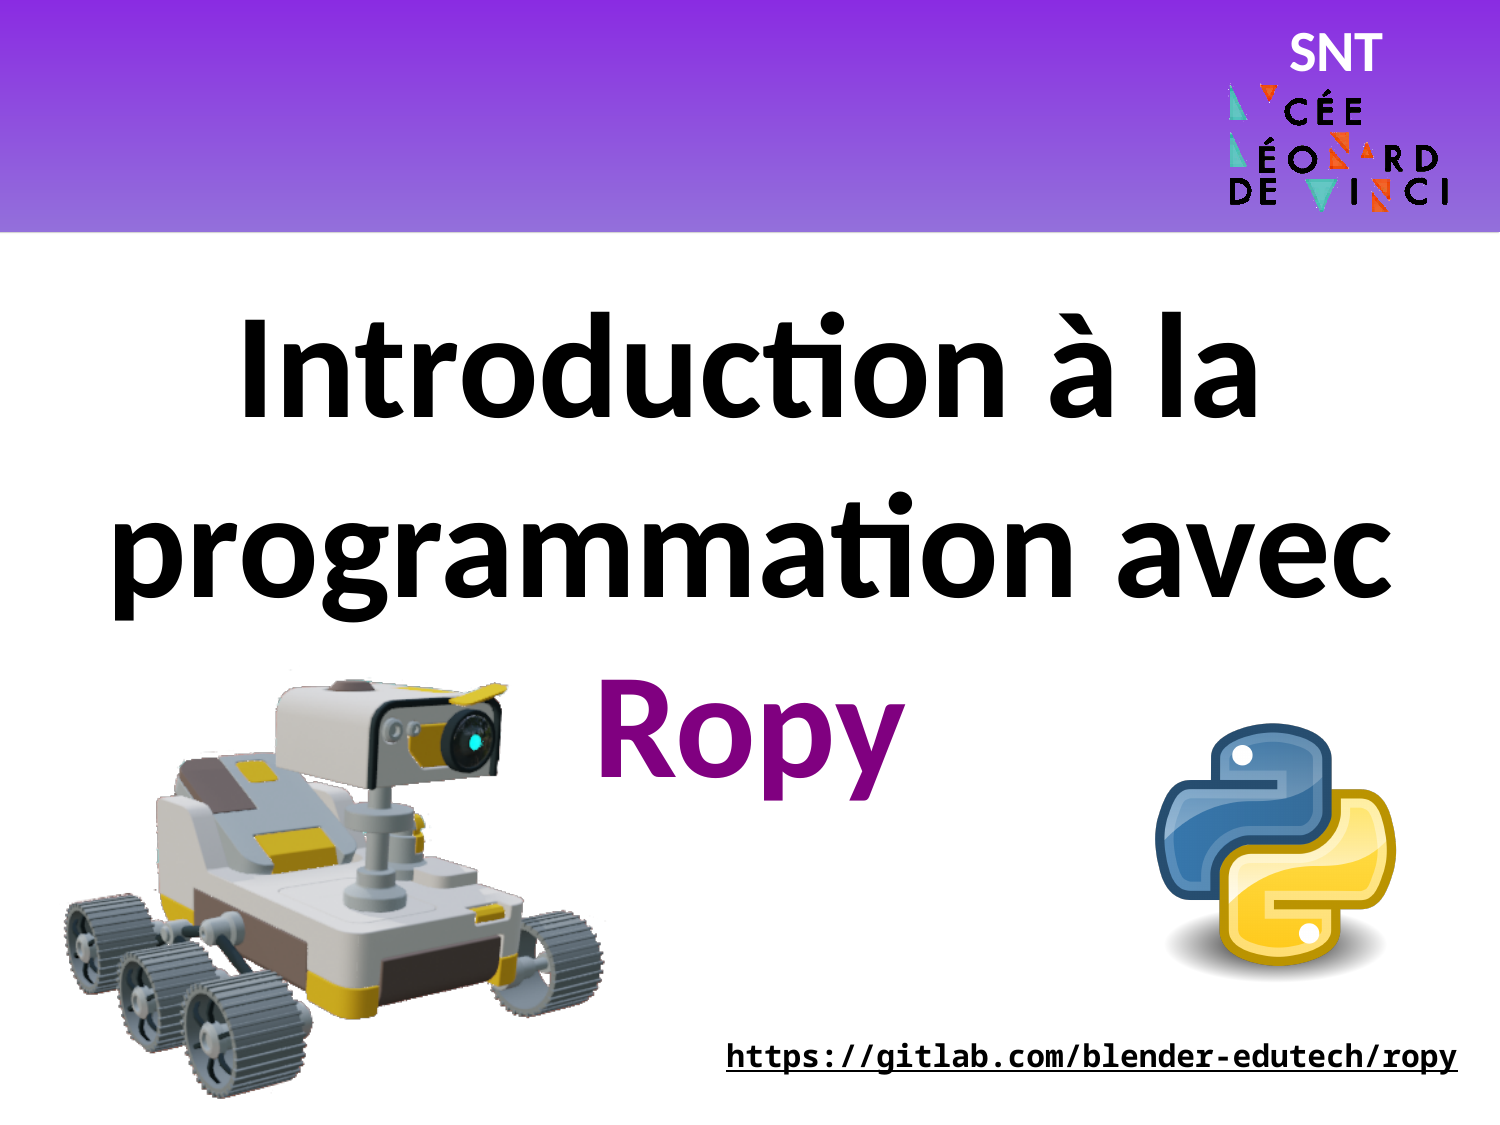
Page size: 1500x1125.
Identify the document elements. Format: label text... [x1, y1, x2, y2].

text_box https://gitlab.com/blender-edutech/ropy [704, 1032, 1473, 1079]
picture [48, 665, 615, 1120]
text_box [0, 0, 1500, 232]
picture [1224, 78, 1450, 215]
text_box SNT [1226, 6, 1447, 78]
subtitle Introduction à la programmation avec Ropy [0, 259, 1500, 548]
picture [1139, 717, 1412, 989]
